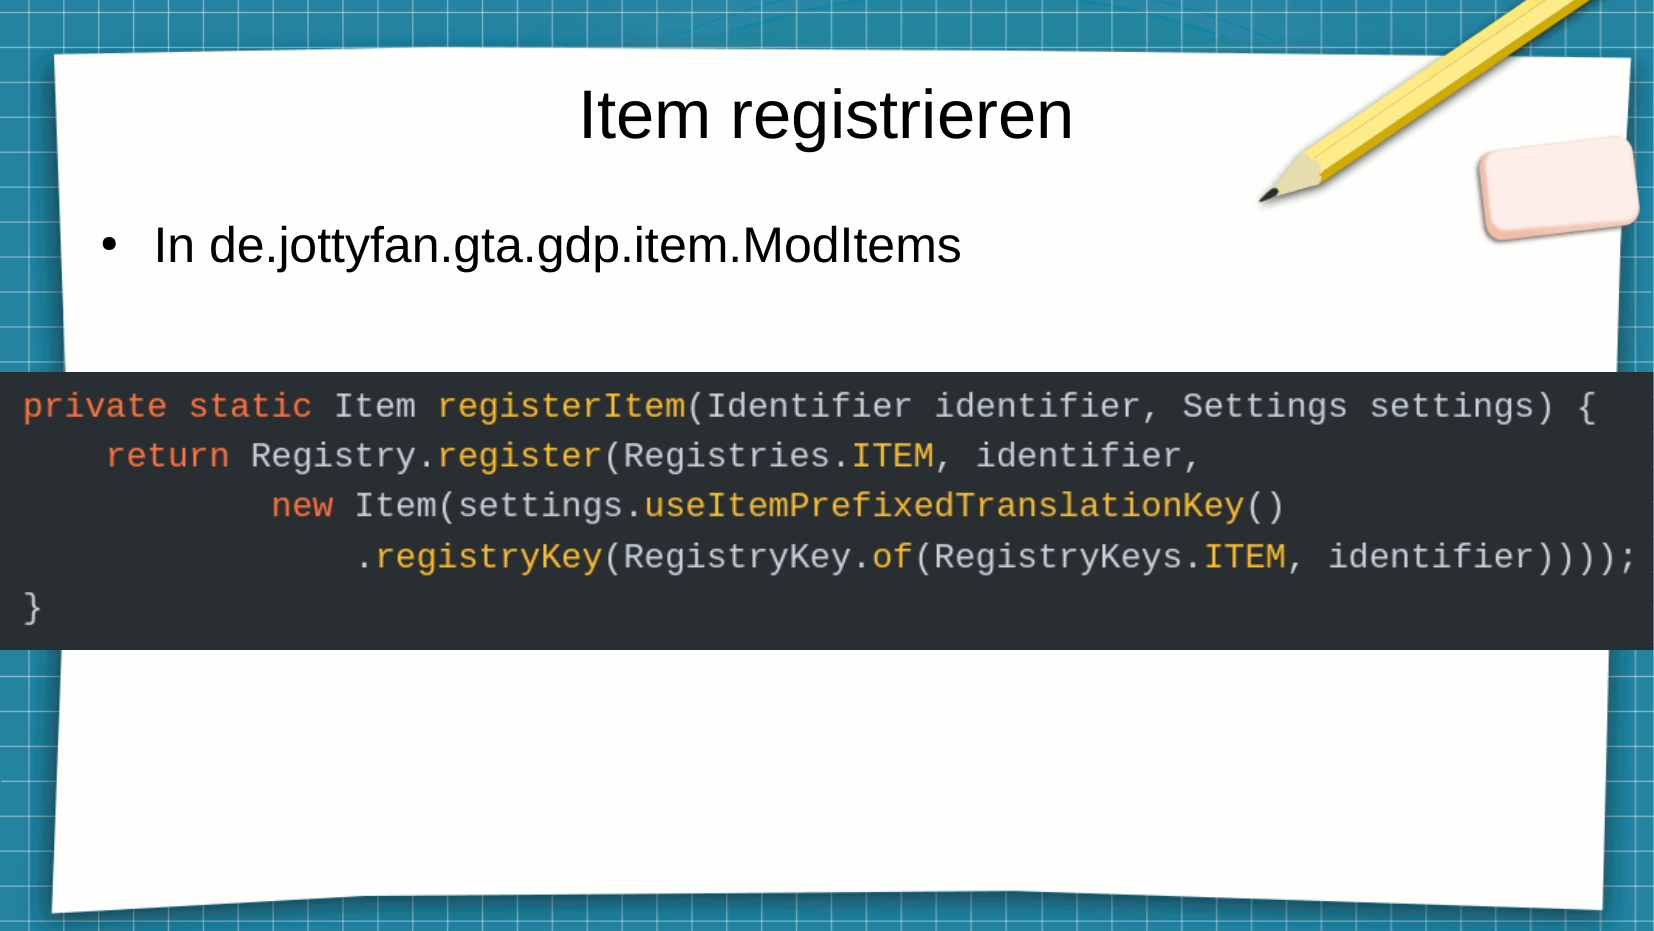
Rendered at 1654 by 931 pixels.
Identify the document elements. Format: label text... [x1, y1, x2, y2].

title Item registrieren [82, 37, 1571, 193]
list In de.jottyfan.gta.gdp.item.ModItems [82, 217, 1571, 758]
picture [0, 0, 1654, 931]
